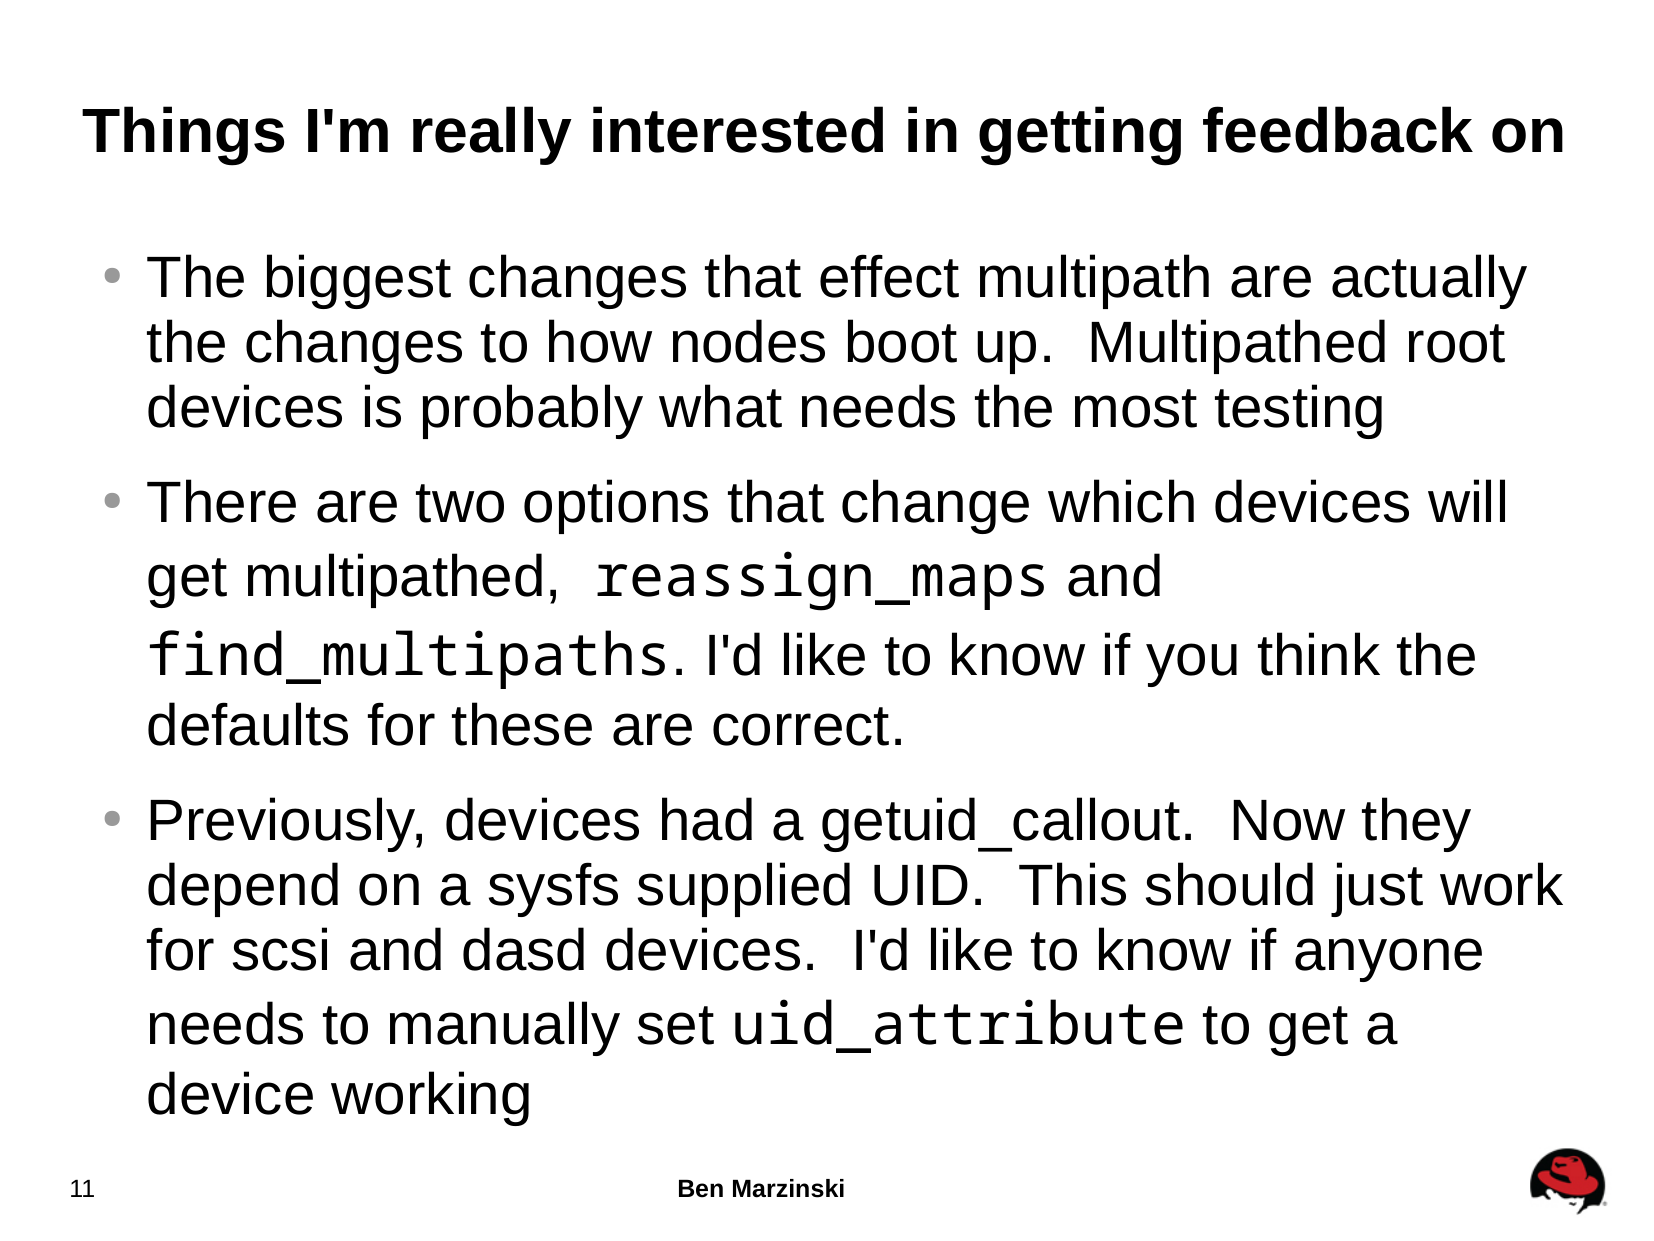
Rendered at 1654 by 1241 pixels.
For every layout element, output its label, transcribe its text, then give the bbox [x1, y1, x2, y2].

picture [1529, 1146, 1613, 1224]
list The biggest changes that effect multipath are actually the changes to how nodes boot up. Multipathed root devices is probably what needs the most testing There are two options that change which devices will get multipathed, reassign_maps and find_multipaths. I'd like to know if you think the defaults for these are correct. Previously, devices had a getuid_callout. Now they depend on a sysfs supplied UID. This should just work for scsi and dasd devices. I'd like to know if anyone needs to manually set uid_attribute to get a device working [86, 244, 1576, 1085]
title Things I'm really interested in getting feedback on [82, 37, 1571, 226]
